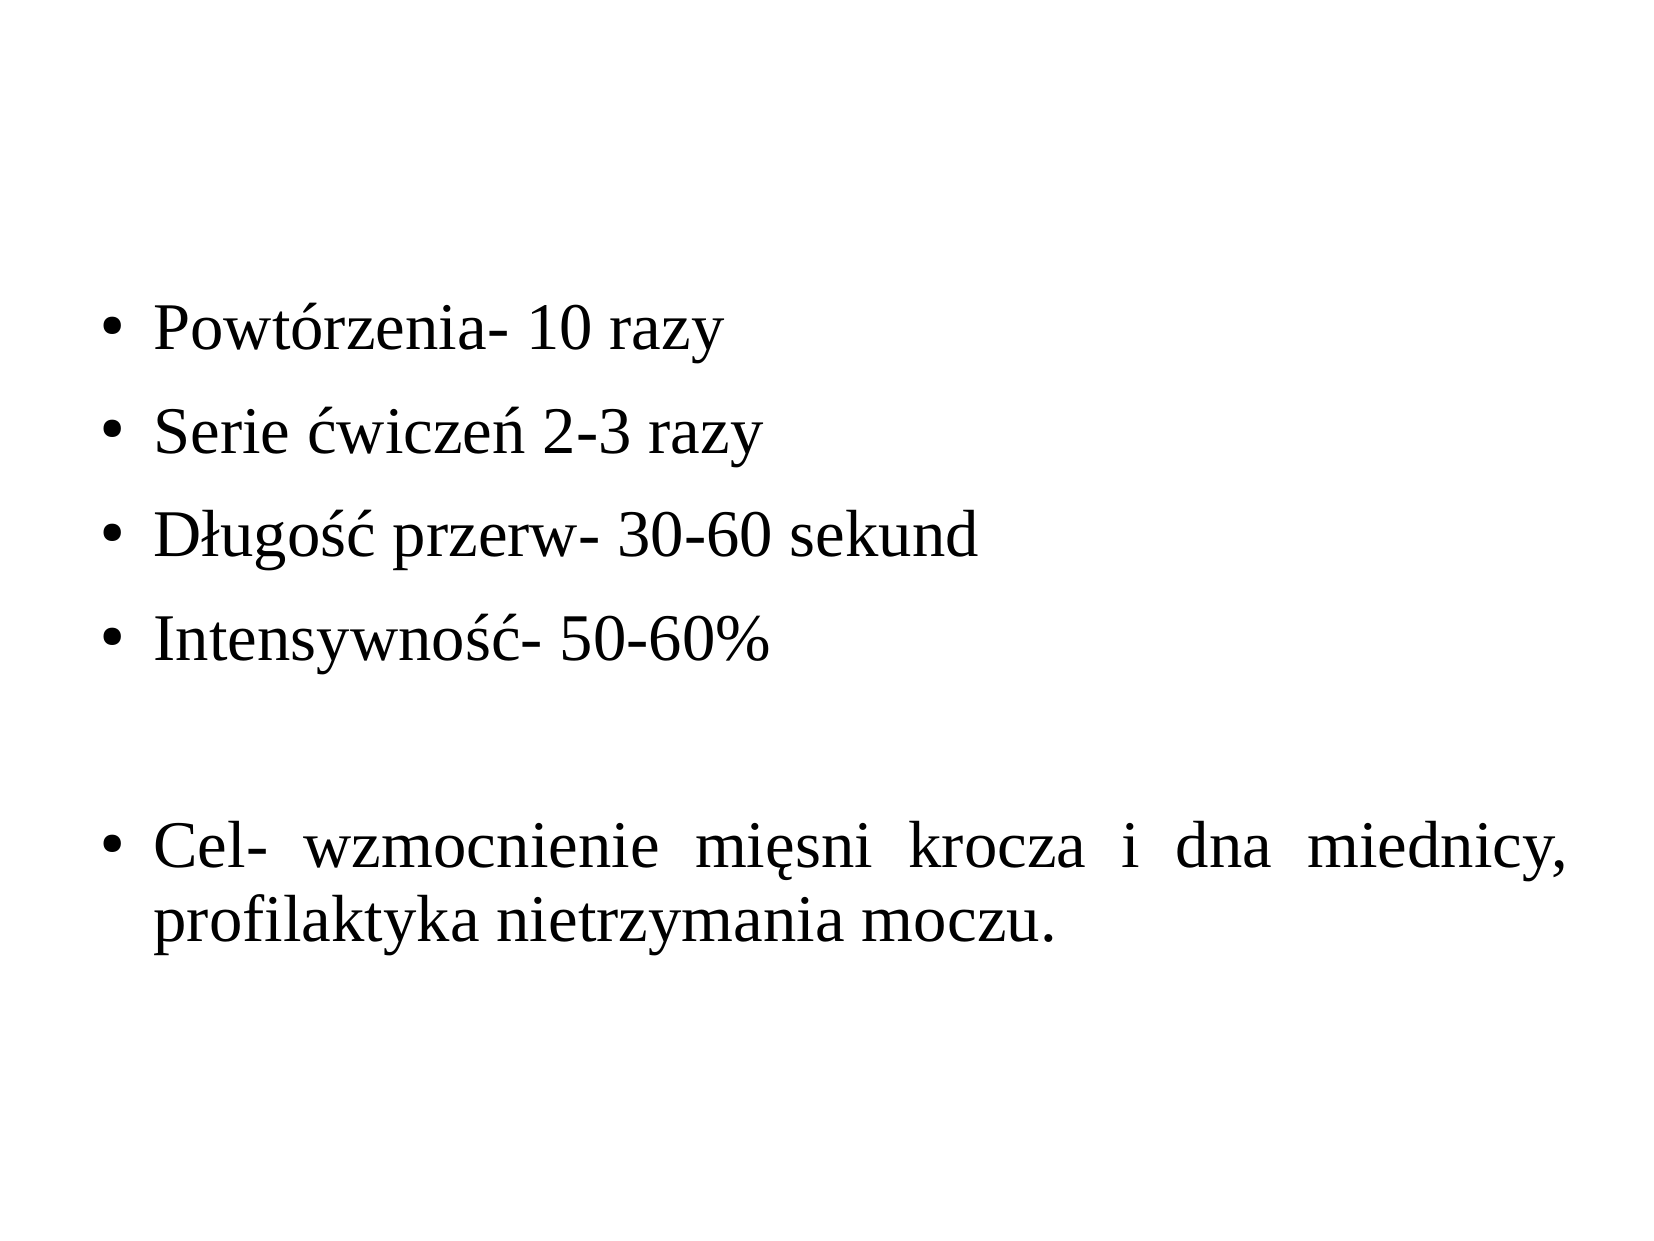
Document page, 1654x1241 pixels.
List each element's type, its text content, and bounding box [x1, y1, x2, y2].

list Powtórzenia- 10 razy Serie ćwiczeń 2-3 razy Długość przerw- 30-60 sekund Intensywność- 50-60% Cel- wzmocnienie mięsni krocza i dna miednicy, profilaktyka nietrzymania moczu. [82, 290, 1571, 1109]
